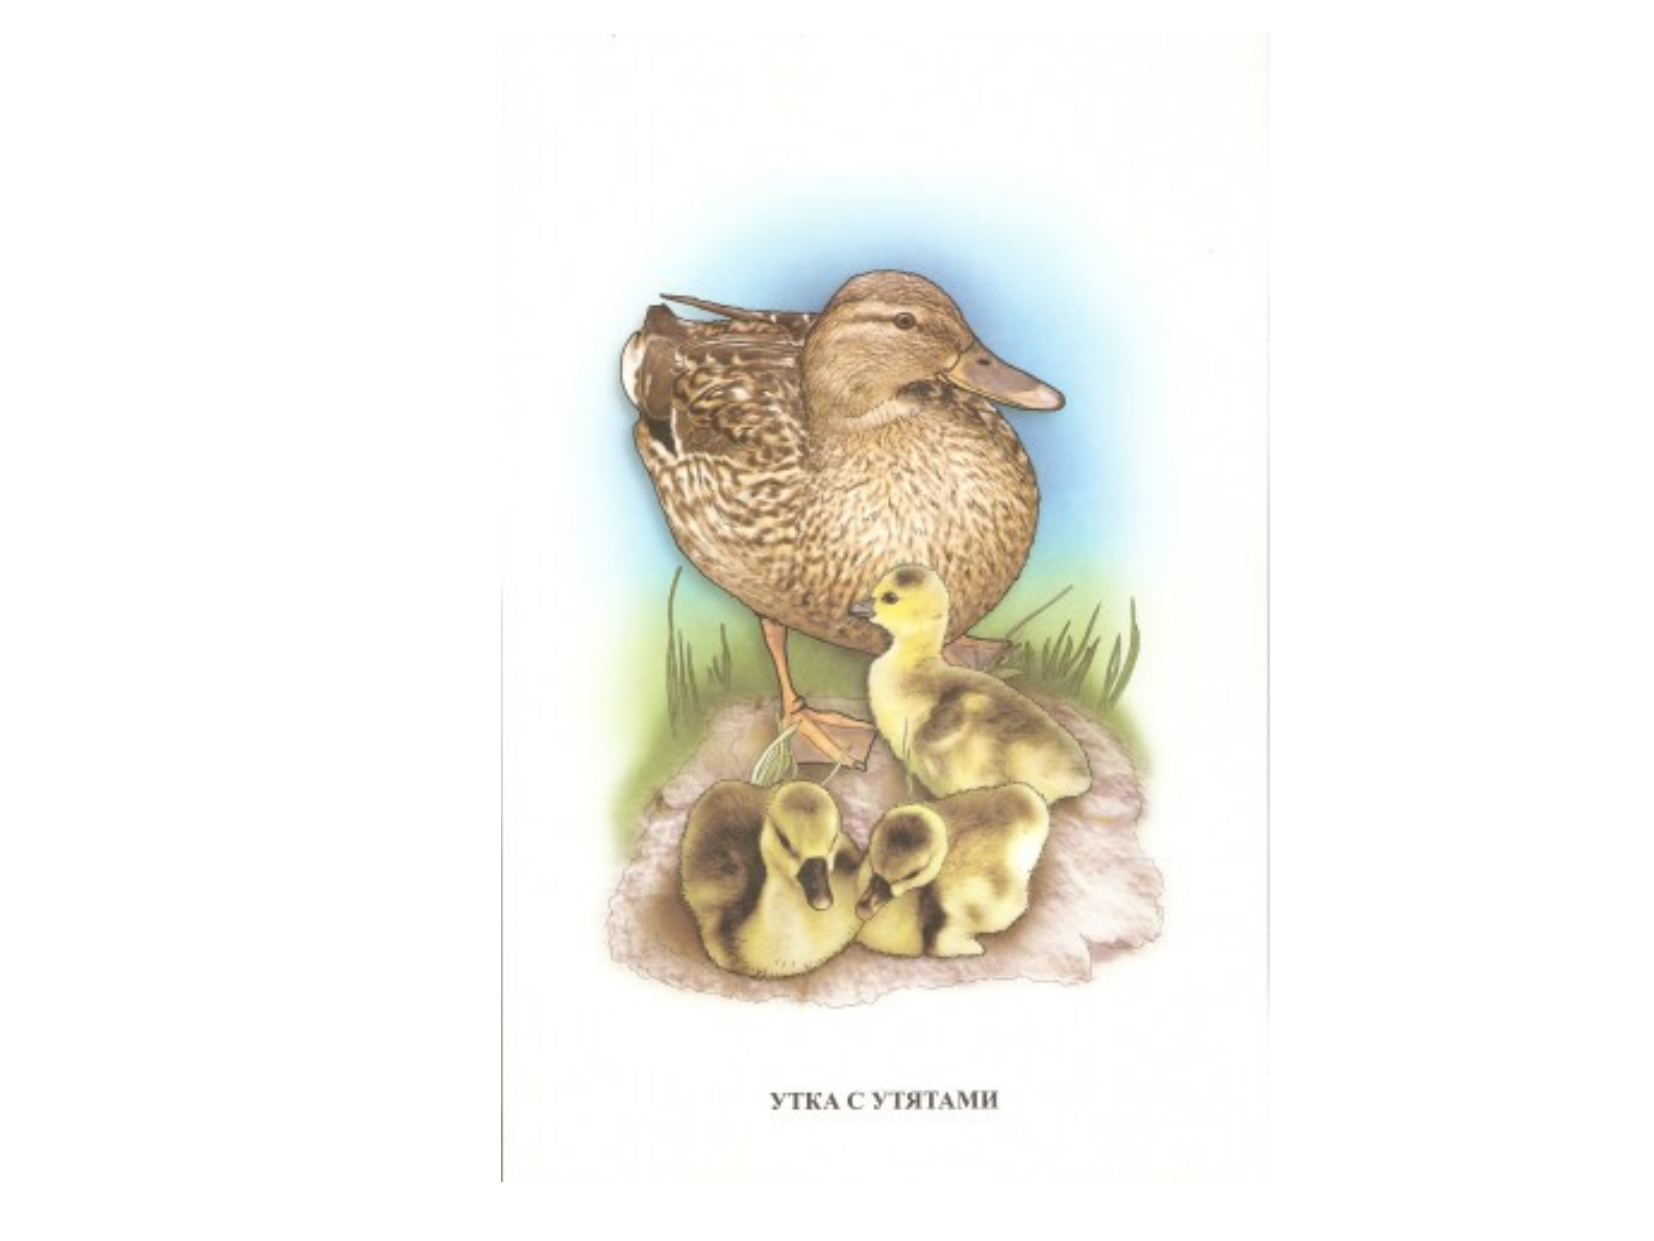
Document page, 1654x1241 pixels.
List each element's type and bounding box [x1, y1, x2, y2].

picture [501, 33, 1270, 1182]
